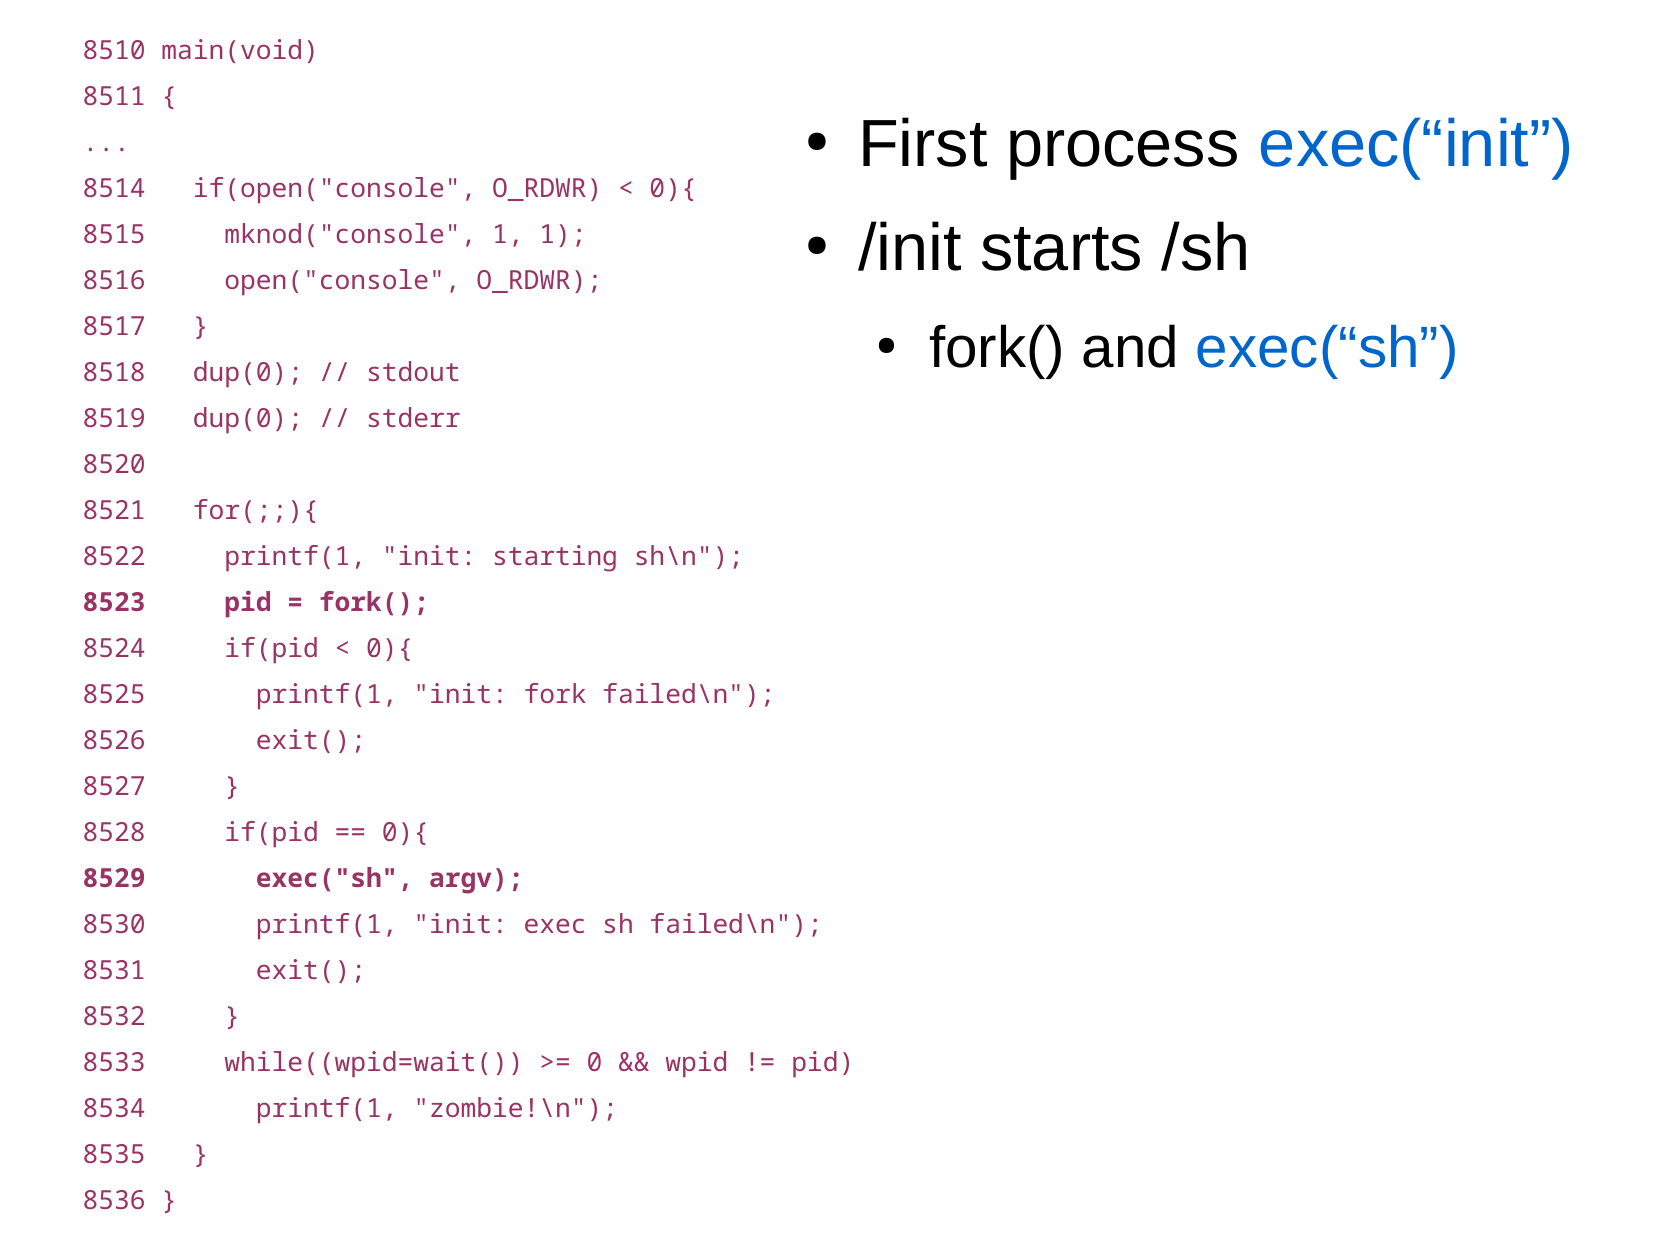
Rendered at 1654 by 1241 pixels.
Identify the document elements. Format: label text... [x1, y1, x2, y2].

list 8510 main(void) 8511 { ... 8514 if(open("console", O_RDWR) < 0){ 8515 mknod("console", 1, 1); 8516 open("console", O_RDWR); 8517 } 8518 dup(0); // stdout 8519 dup(0); // stderr 8520 8521 for(;;){ 8522 printf(1, "init: starting sh\n"); 8523 pid = fork(); 8524 if(pid < 0){ 8525 printf(1, "init: fork failed\n"); 8526 exit(); 8527 } 8528 if(pid == 0){ 8529 exec("sh", argv); 8530 printf(1, "init: exec sh failed\n"); 8531 exit(); 8532 } 8533 while((wpid=wait()) >= 0 && wpid != pid) 8534 printf(1, "zombie!\n"); 8535 } 8536 } [82, 31, 1463, 1232]
list First process exec(“init”) /init starts /sh fork() and exec(“sh”) [787, 105, 1613, 451]
